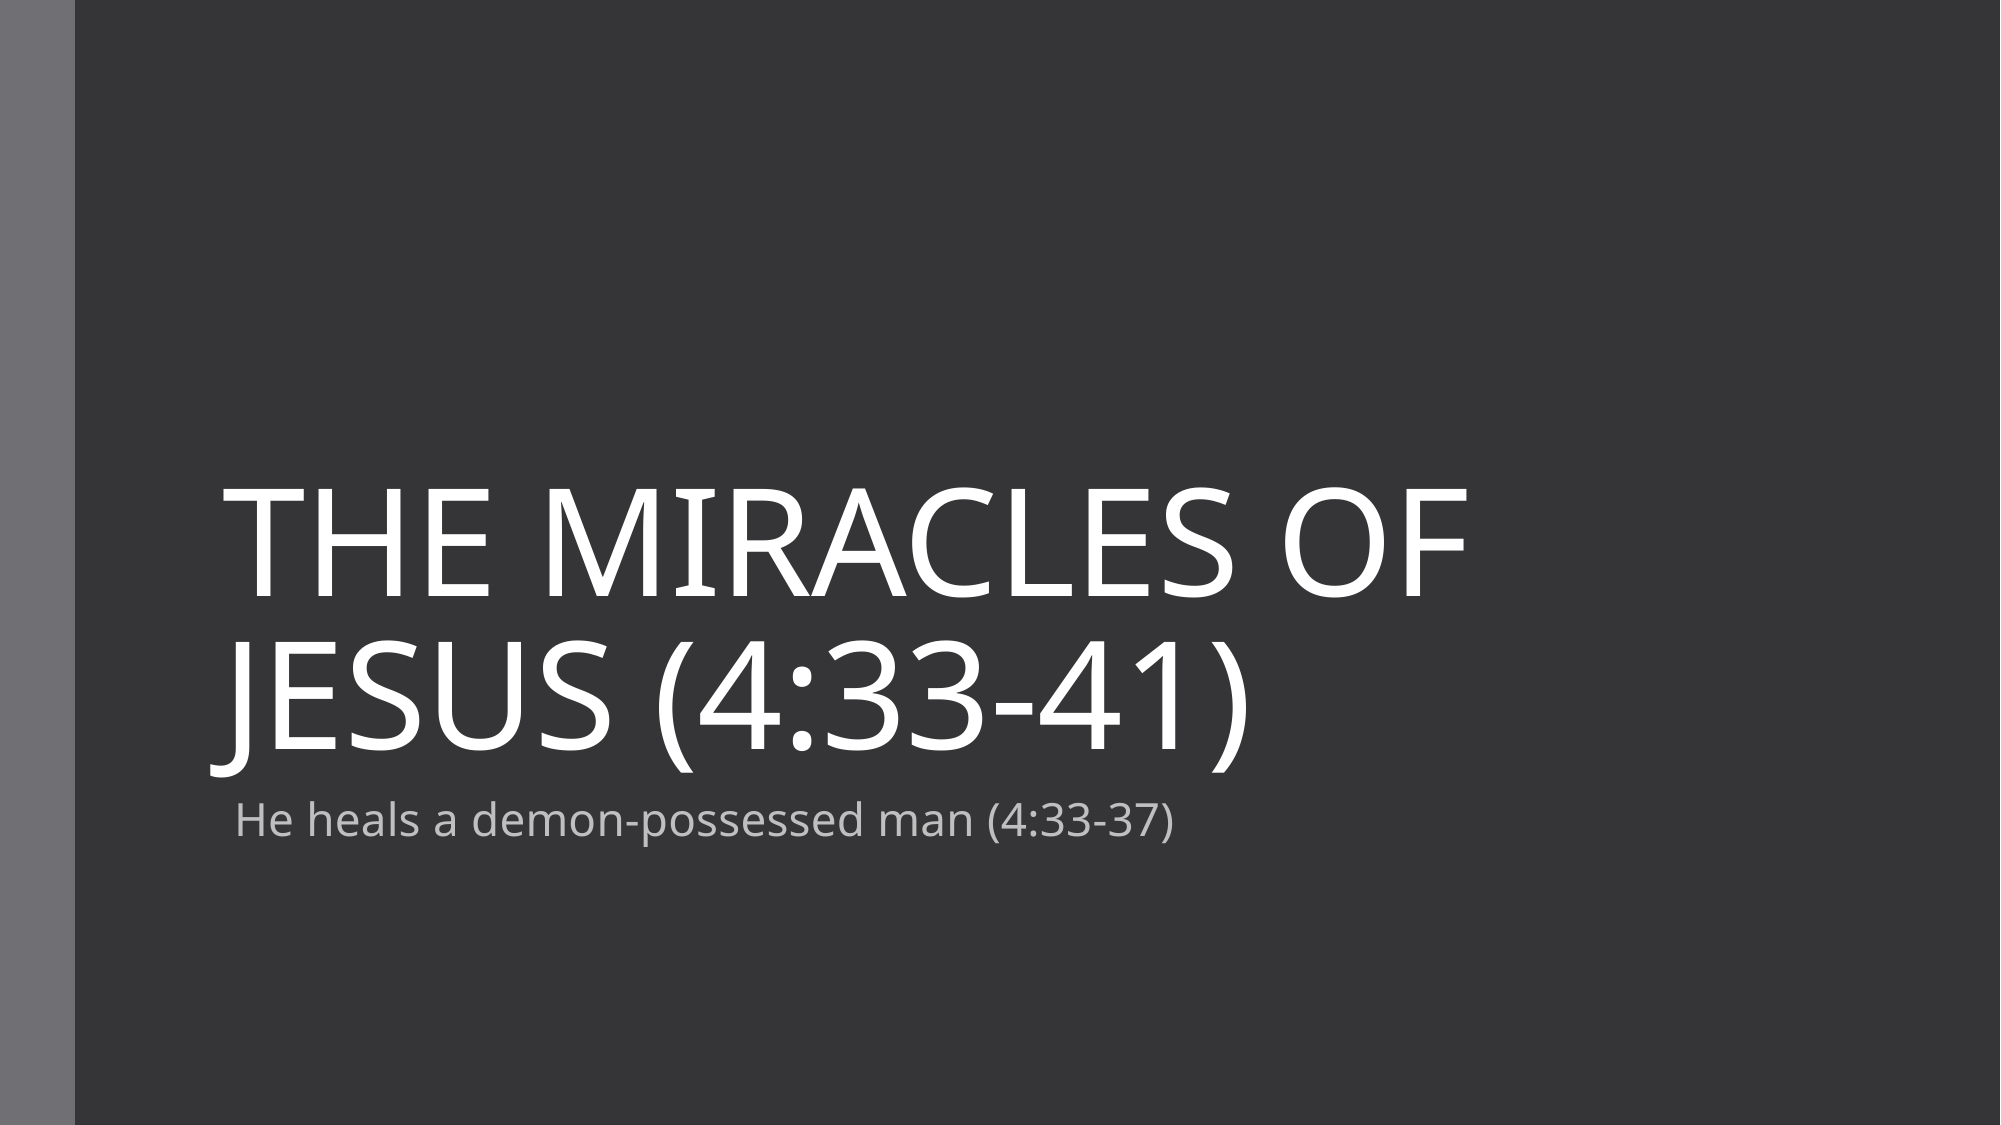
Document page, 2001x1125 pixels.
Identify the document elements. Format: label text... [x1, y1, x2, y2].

subtitle He heals a demon-possessed man (4:33-37) [206, 787, 1752, 1066]
title THE MIRACLES OF JESUS (4:33-41) [206, 124, 1752, 787]
